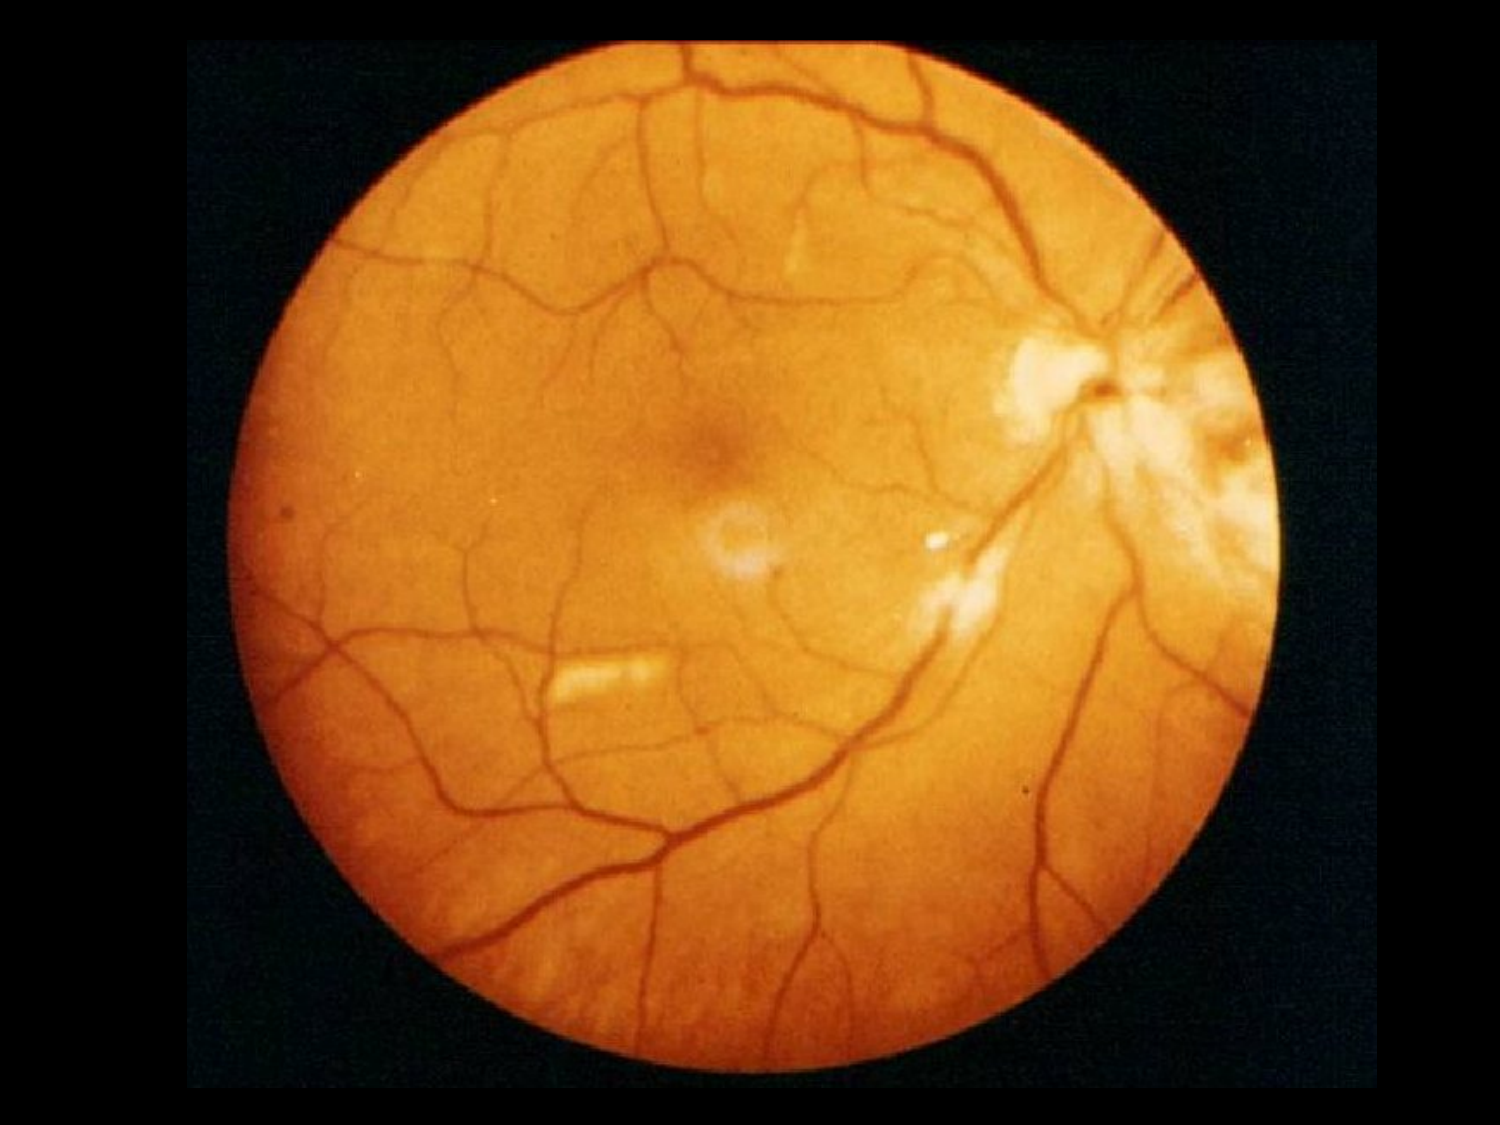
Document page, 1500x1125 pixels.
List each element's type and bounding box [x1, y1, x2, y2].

picture [187, 40, 1377, 1088]
